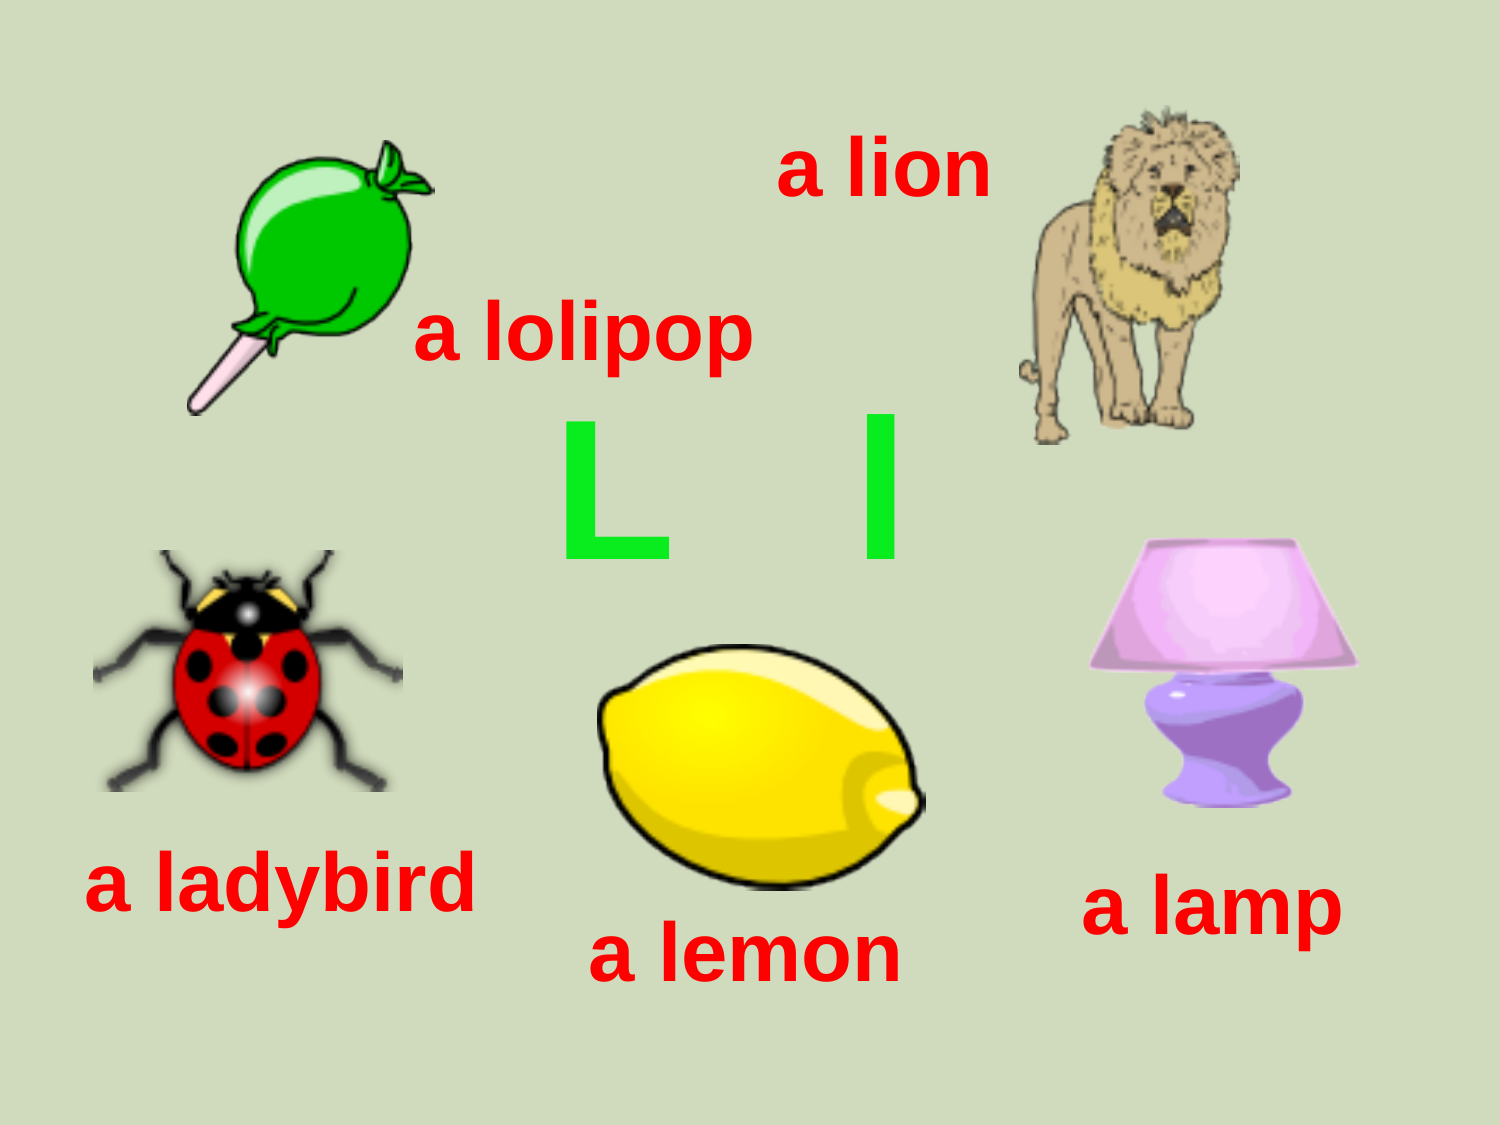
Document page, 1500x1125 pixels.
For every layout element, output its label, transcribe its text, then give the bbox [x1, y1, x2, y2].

text_box a ladybird [70, 820, 504, 936]
picture [187, 140, 435, 416]
picture [93, 550, 403, 792]
text_box a lamp [1066, 843, 1407, 960]
text_box a lemon [574, 890, 926, 1007]
text_box a lion [761, 105, 1090, 221]
picture [1019, 105, 1240, 445]
text_box a lolipop [435, 269, 844, 385]
text_box L l [539, 351, 1290, 607]
picture [597, 644, 926, 891]
picture [1089, 538, 1359, 808]
